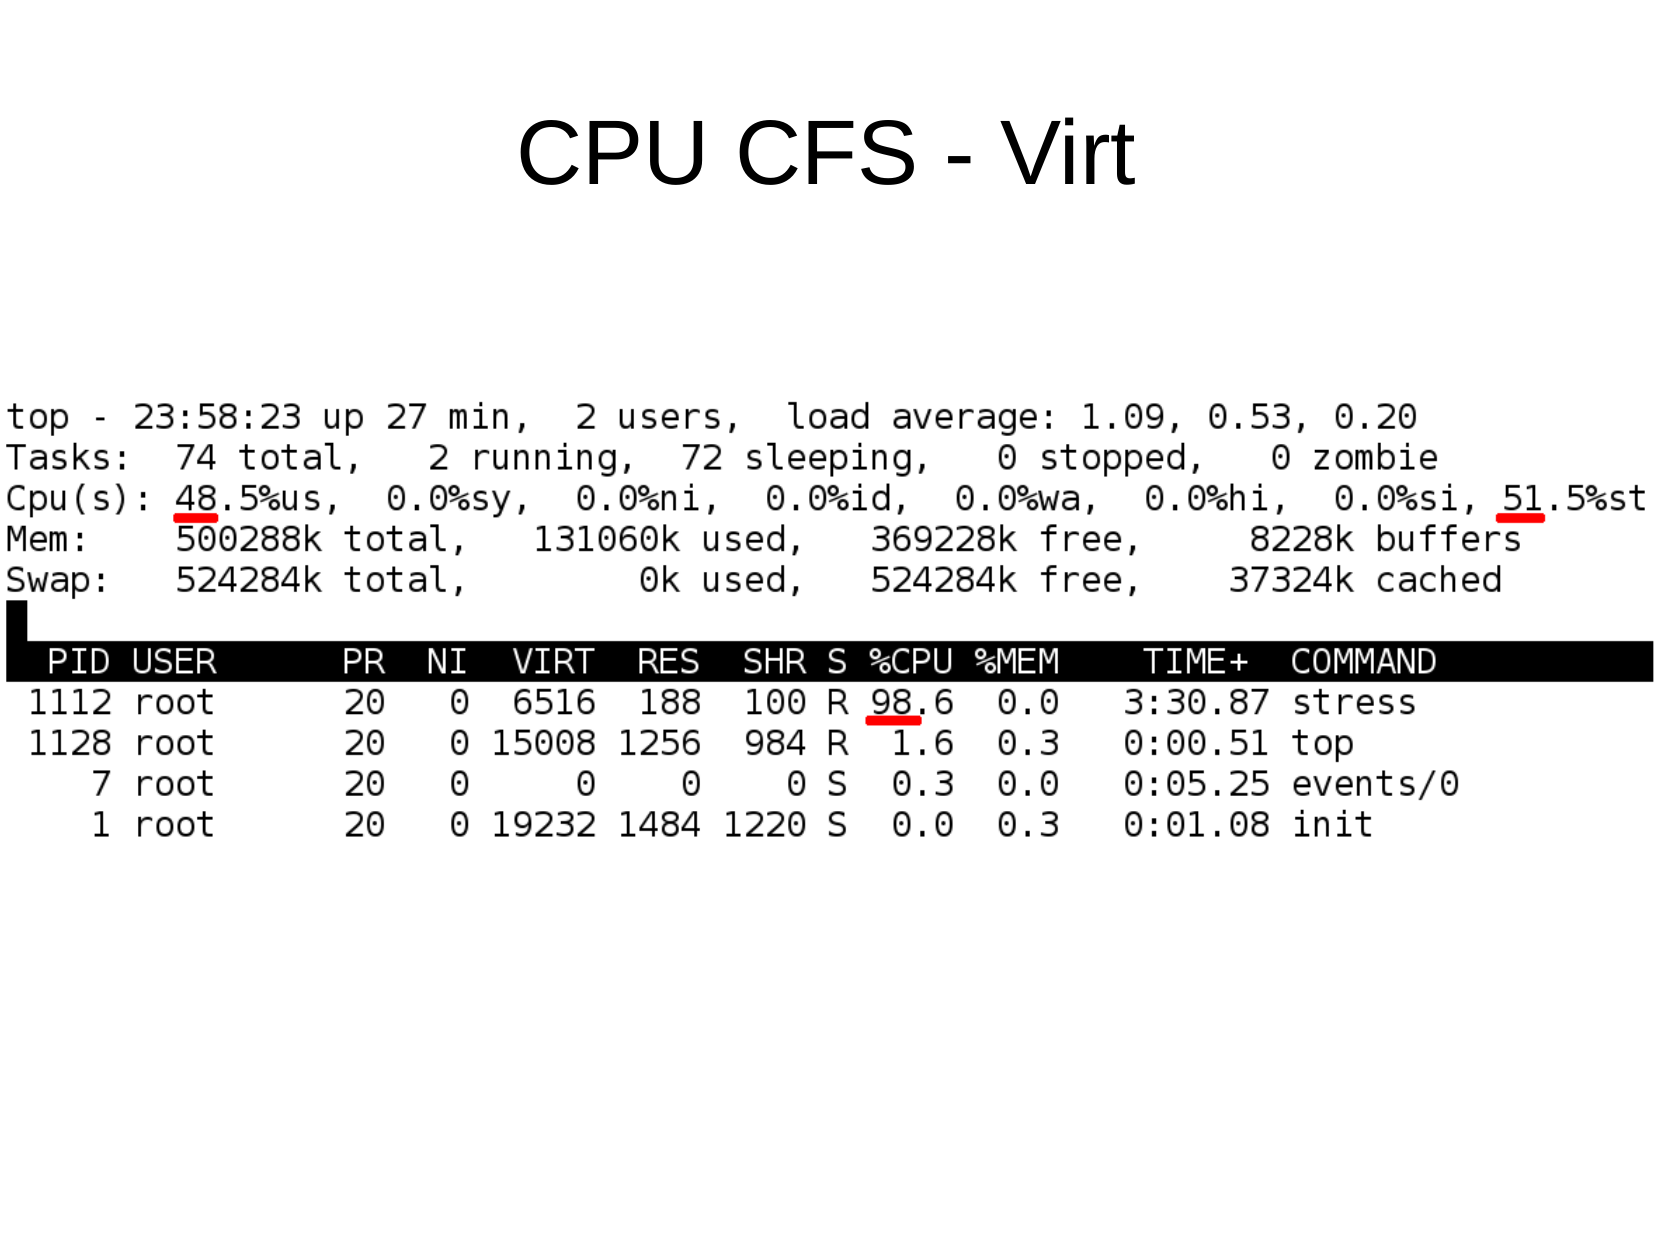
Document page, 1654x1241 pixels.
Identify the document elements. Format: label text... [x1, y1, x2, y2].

title CPU CFS - Virt [82, 49, 1571, 257]
picture [5, 398, 1654, 848]
